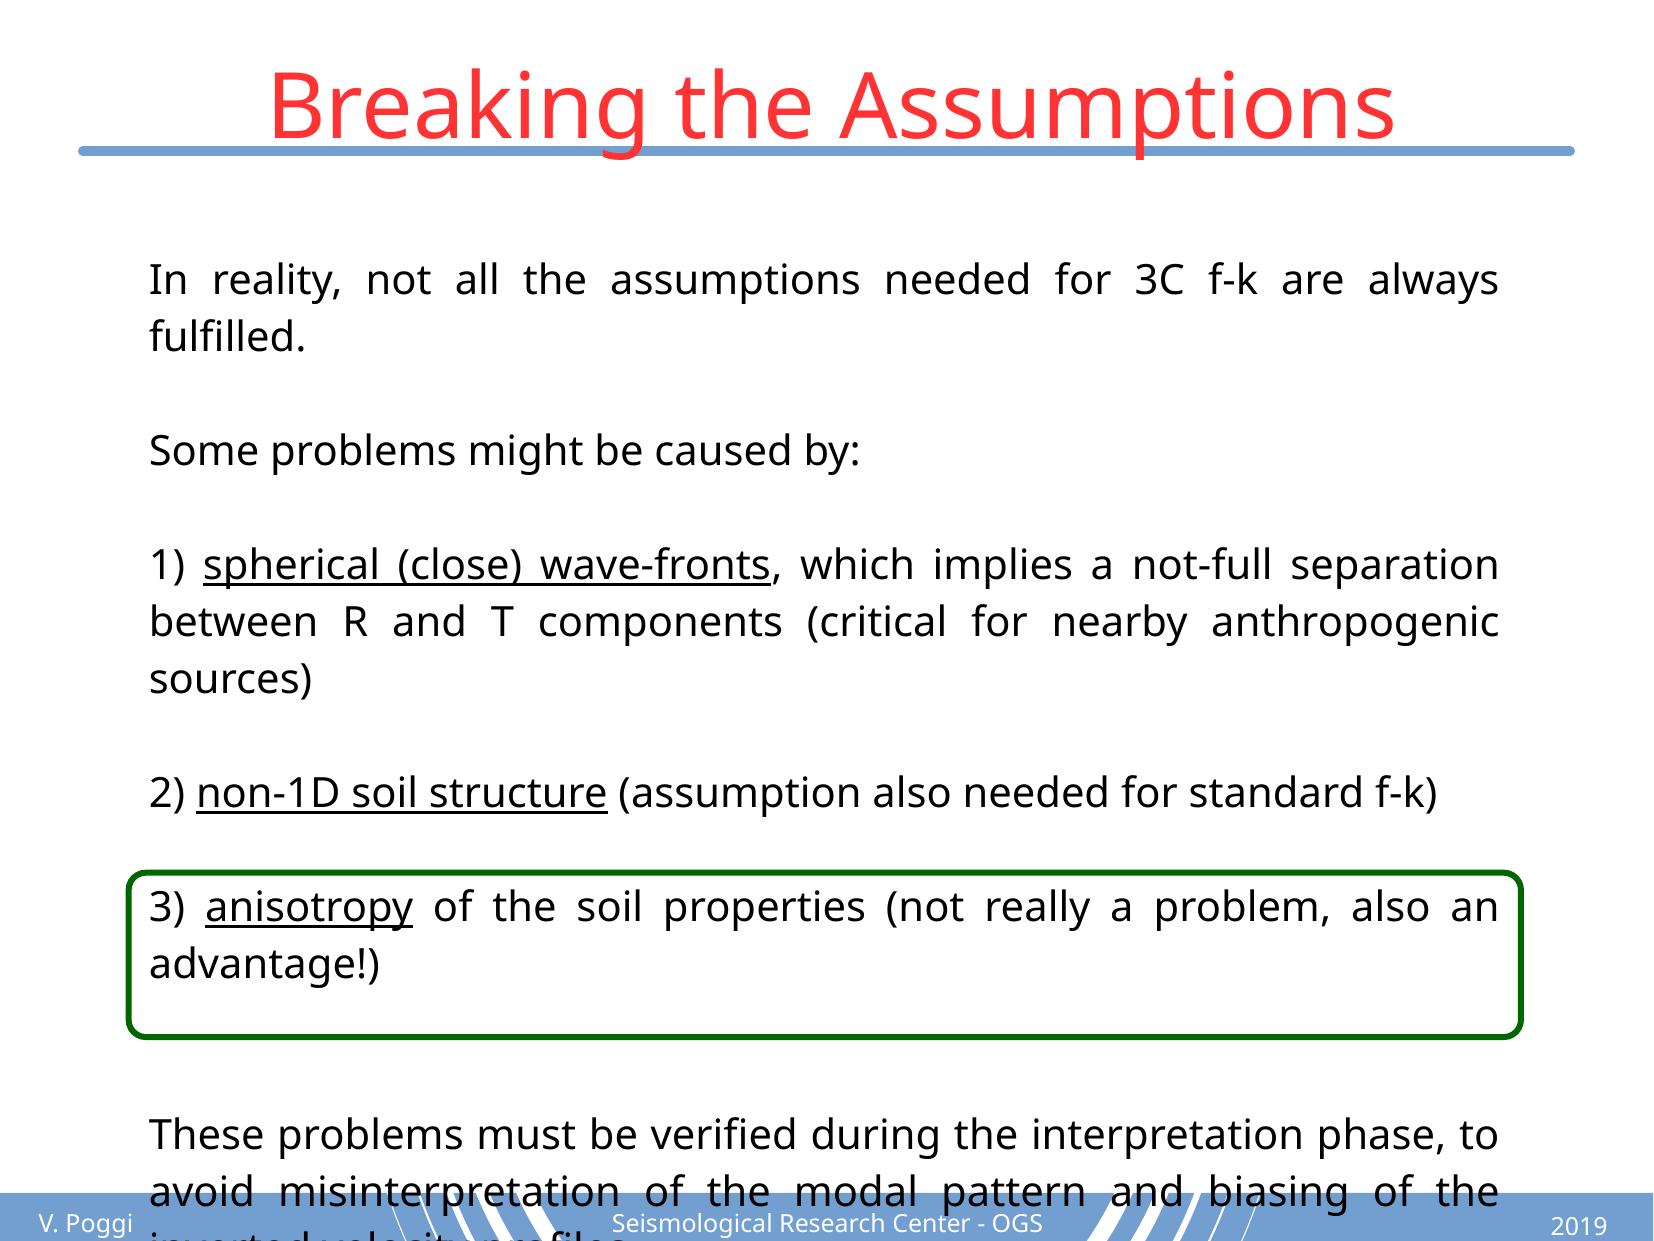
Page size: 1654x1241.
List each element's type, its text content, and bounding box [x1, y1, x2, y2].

text_box Breaking the Assumptions [90, 33, 1576, 155]
text_box In reality, not all the assumptions needed for 3C f-k are always fulfilled. Some problems might be caused by: 1) spherical (close) wave-fronts, which implies a not-full separation between R and T components (critical for nearby anthropogenic sources) 2) non-1D soil structure (assumption also needed for standard f-k) 3) anisotropy of the soil properties (not really a problem, also an advantage!) These problems must be verified during the interpretation phase, to avoid misinterpretation of the modal pattern and biasing of the inverted velocity profiles. [133, 242, 1516, 873]
text_box In reality, not all the assumptions needed for 3C f-k are always fulfilled. Some problems might be caused by: 1) spherical (close) wave-fronts, which implies a not-full separation between R and T components (critical for nearby anthropogenic sources) 2) non-1D soil structure (assumption also needed for standard f-k) 3) anisotropy of the soil properties (not really a problem, also an advantage!) These problems must be verified during the interpretation phase, to avoid misinterpretation of the modal pattern and biasing of the inverted velocity profiles. [133, 876, 1516, 1034]
